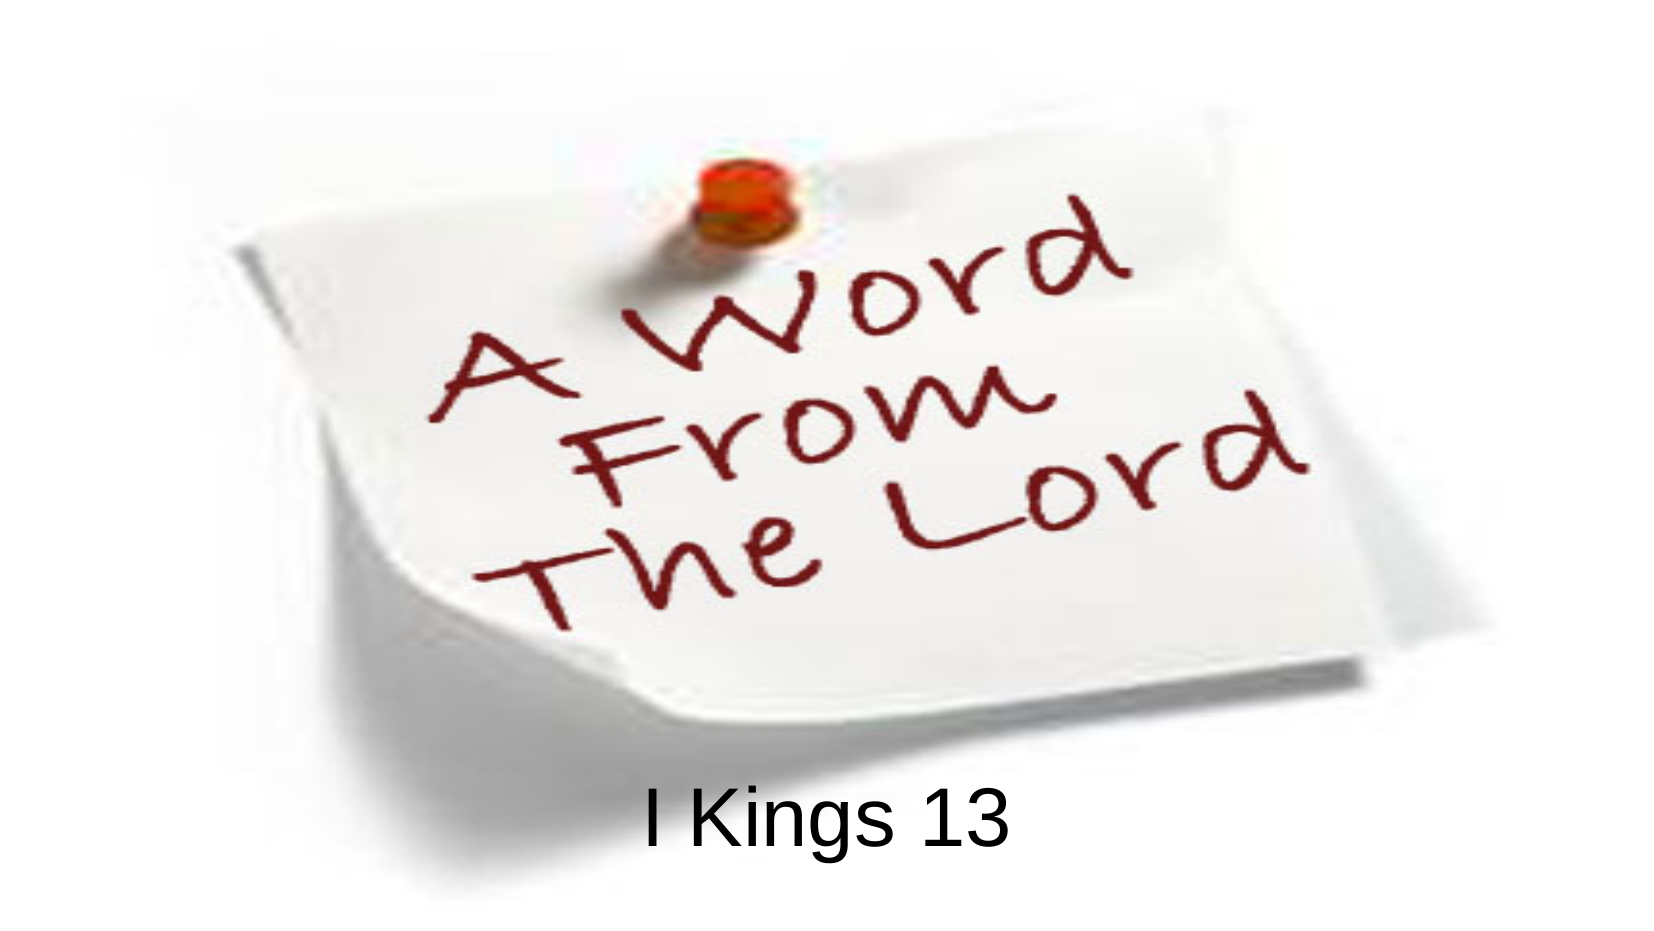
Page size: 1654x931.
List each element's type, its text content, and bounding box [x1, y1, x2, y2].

subtitle I Kings 13 [82, 705, 1571, 931]
picture [0, 0, 1654, 931]
